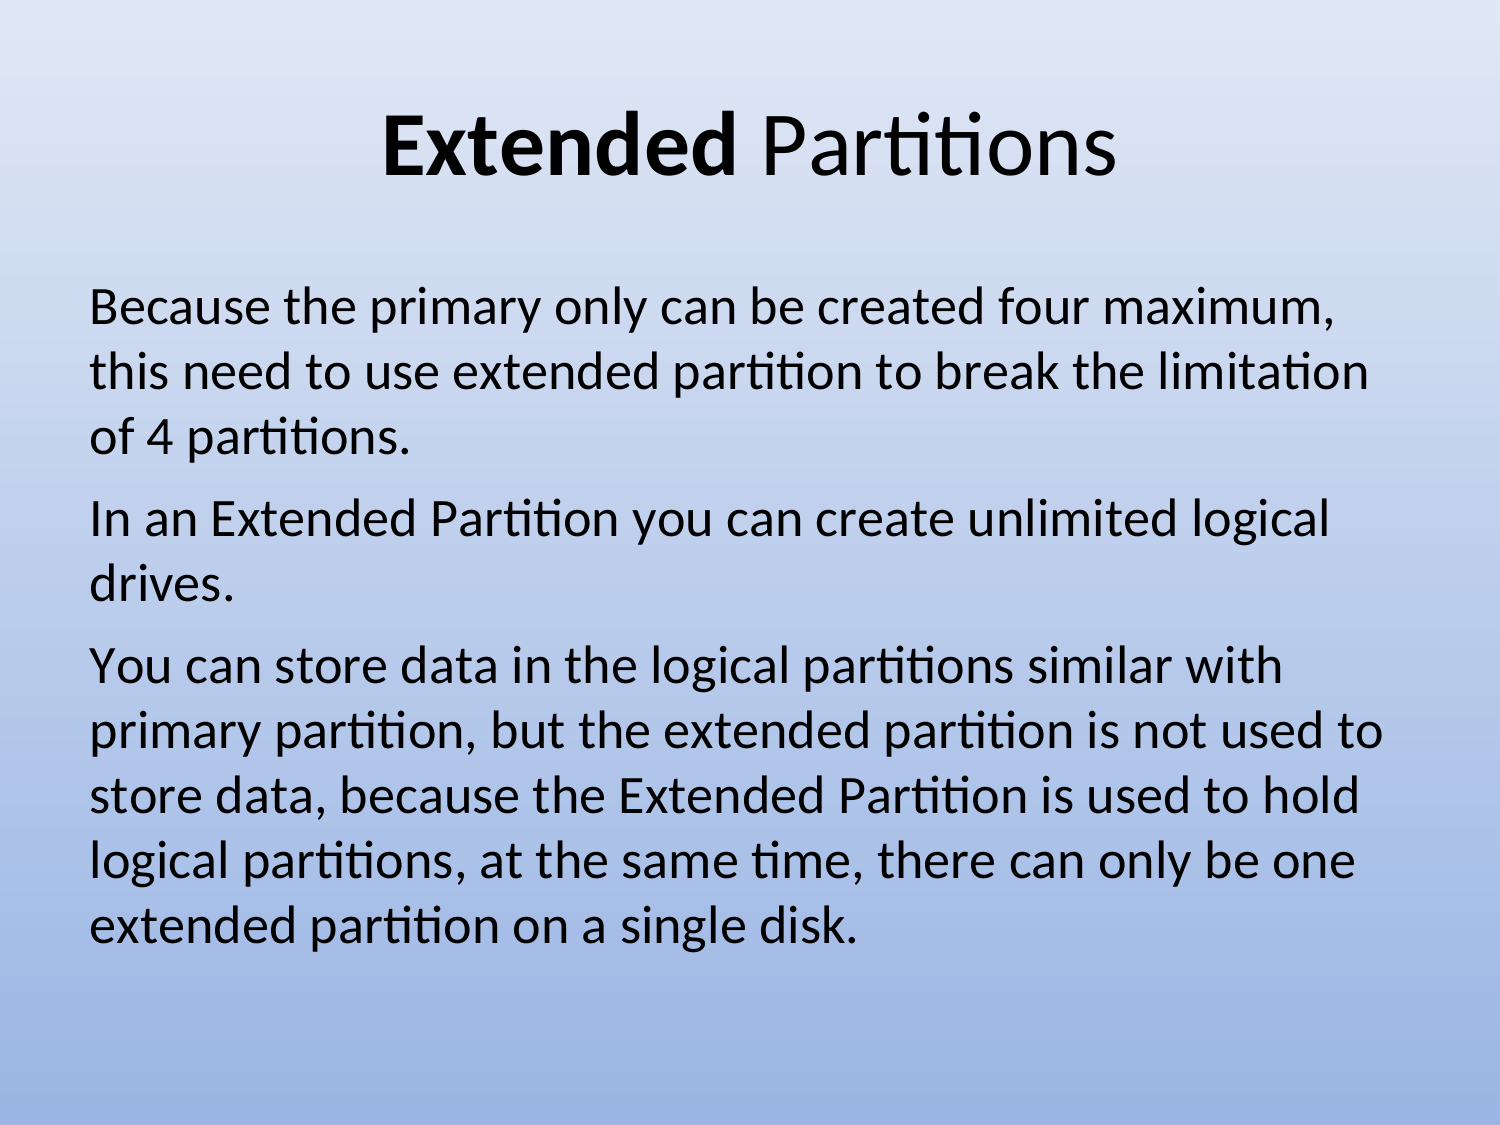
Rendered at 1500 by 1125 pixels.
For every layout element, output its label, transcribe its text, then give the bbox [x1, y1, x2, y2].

list Because the primary only can be created four maximum, this need to use extended partition to break the limitation of 4 partitions. In an Extended Partition you can create unlimited logical drives. You can store data in the logical partitions similar with primary partition, but the extended partition is not used to store data, because the Extended Partition is used to hold logical partitions, at the same time, there can only be one extended partition on a single disk. [75, 262, 1426, 1006]
title Extended Partitions [75, 21, 1426, 257]
